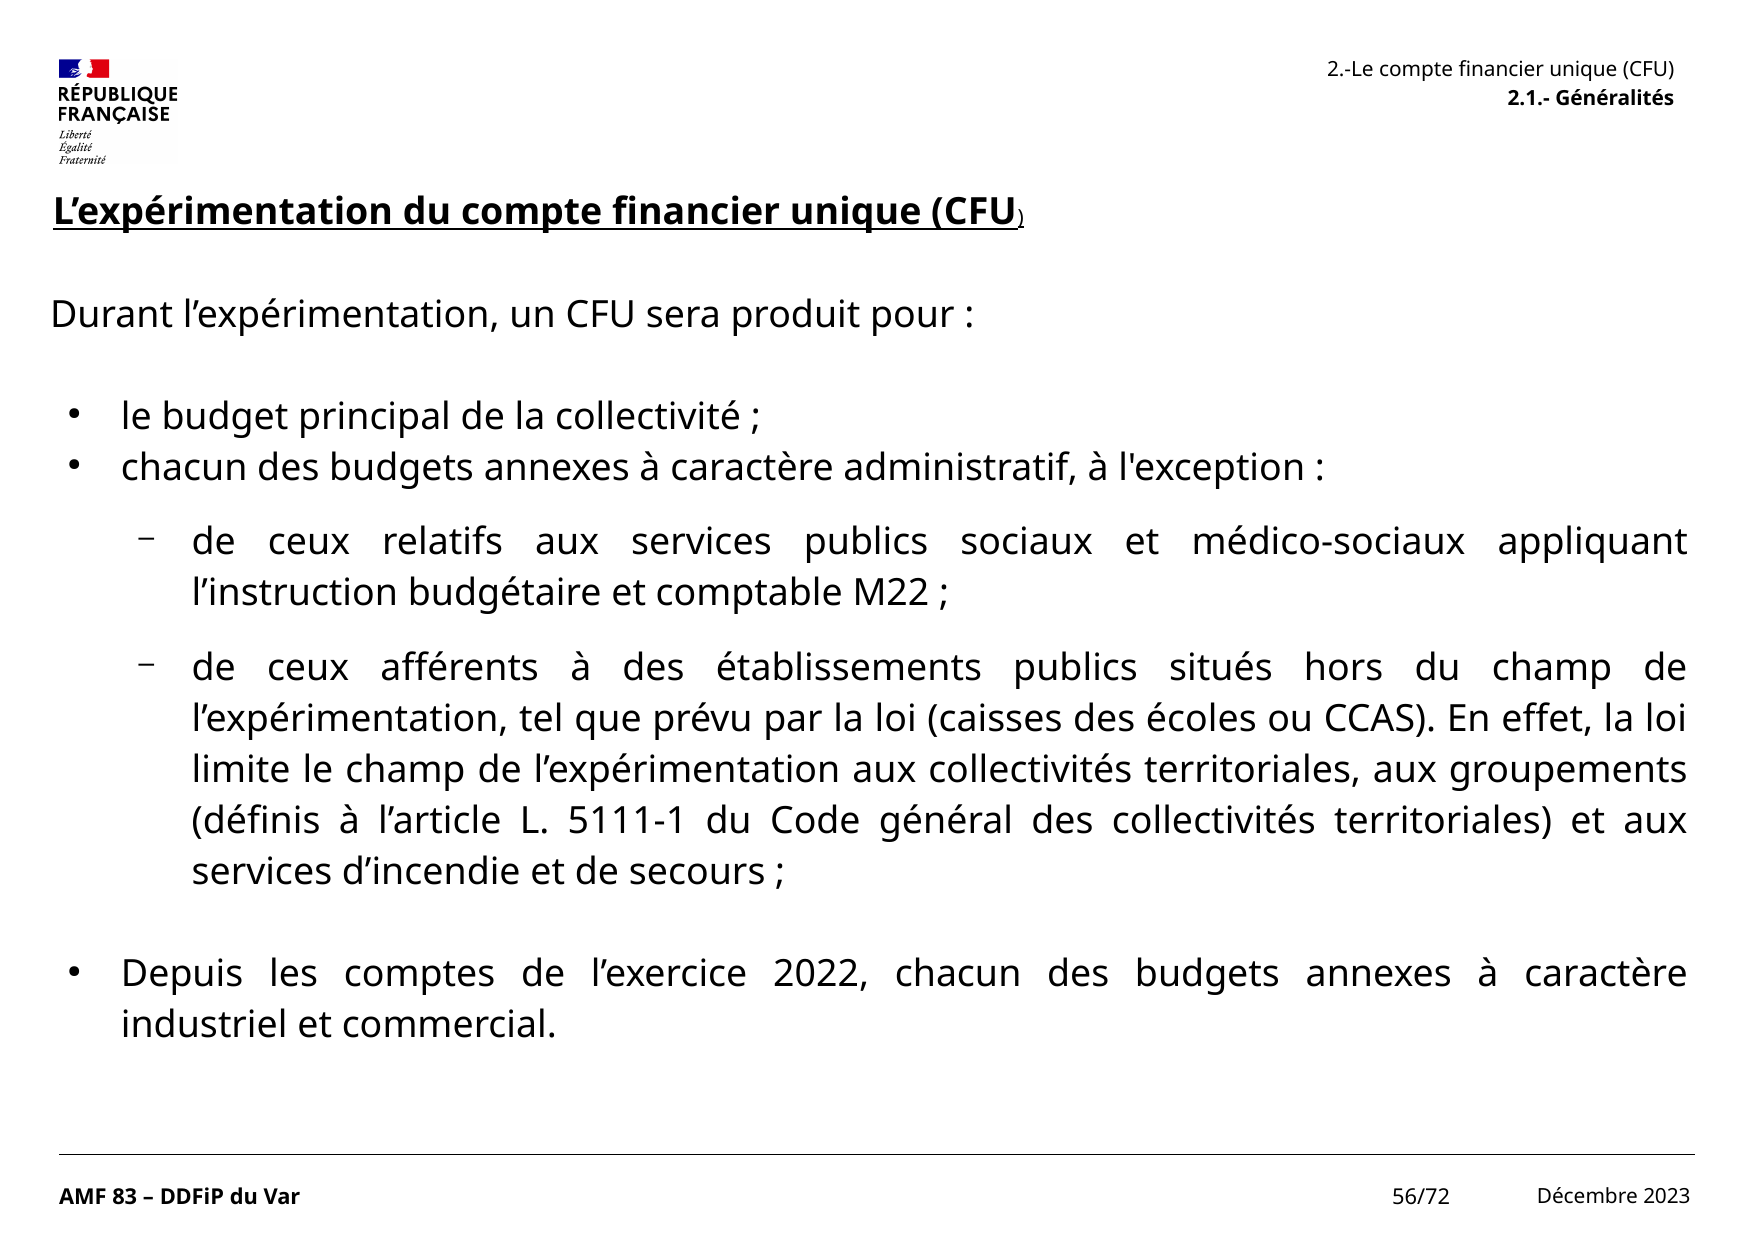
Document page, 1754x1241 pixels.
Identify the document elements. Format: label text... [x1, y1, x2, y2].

picture [59, 59, 178, 164]
text_box 2.-Le compte financier unique (CFU) 2.1.- Généralités [220, 47, 1689, 130]
text_box L’expérimentation du compte financier unique (CFU) [38, 177, 1507, 317]
list Durant l’expérimentation, un CFU sera produit pour : le budget principal de la collectivité ; chacun des budgets annexes à caractère administratif, à l'exception : de ceux relatifs aux services publics sociaux et médico-sociaux appliquant l’instruction budgétaire et comptable M22 ; de ceux afférents à des établissements publics situés hors du champ de l’expérimentation, tel que prévu par la loi (caisses des écoles ou CCAS). En effet, la loi limite le champ de l’expérimentation aux collectivités territoriales, aux groupements (définis à l’article L. 5111-1 du Code général des collectivités territoriales) et aux services d’incendie et de secours ; Depuis les comptes de l’exercice 2022, chacun des budgets annexes à caractère industriel et commercial. [49, 190, 1689, 1170]
